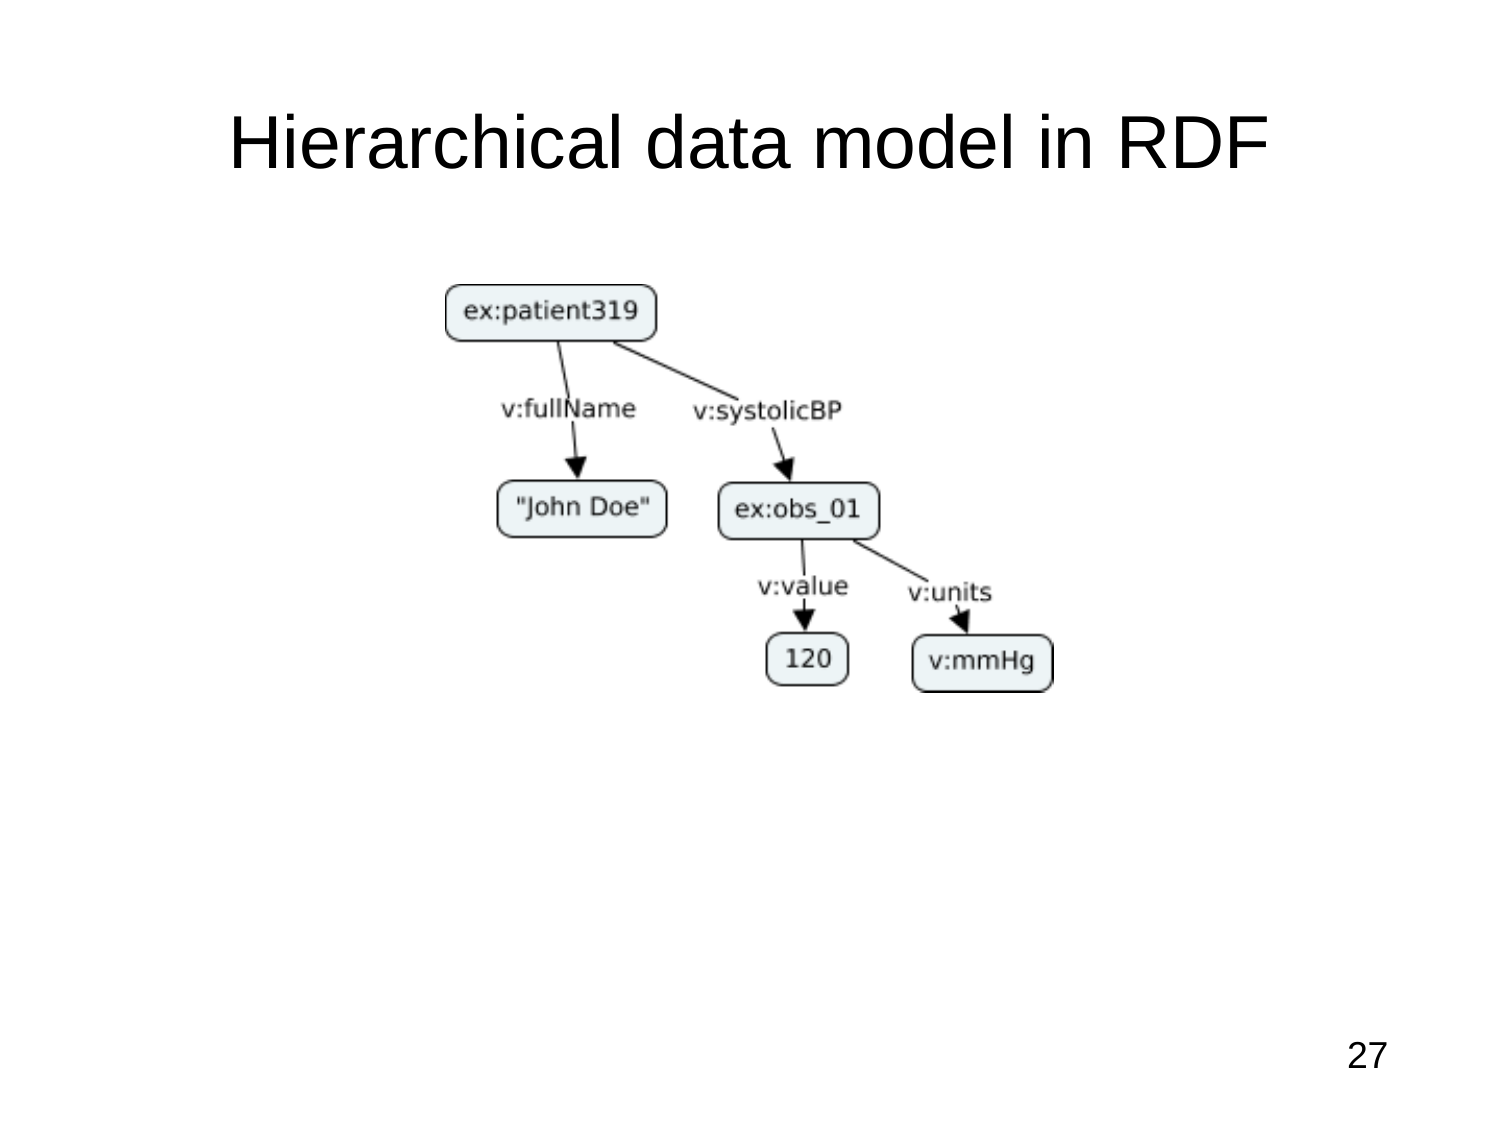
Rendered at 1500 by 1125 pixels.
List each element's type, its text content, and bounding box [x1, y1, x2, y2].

picture [445, 284, 1054, 693]
title Hierarchical data model in RDF [75, 44, 1425, 233]
